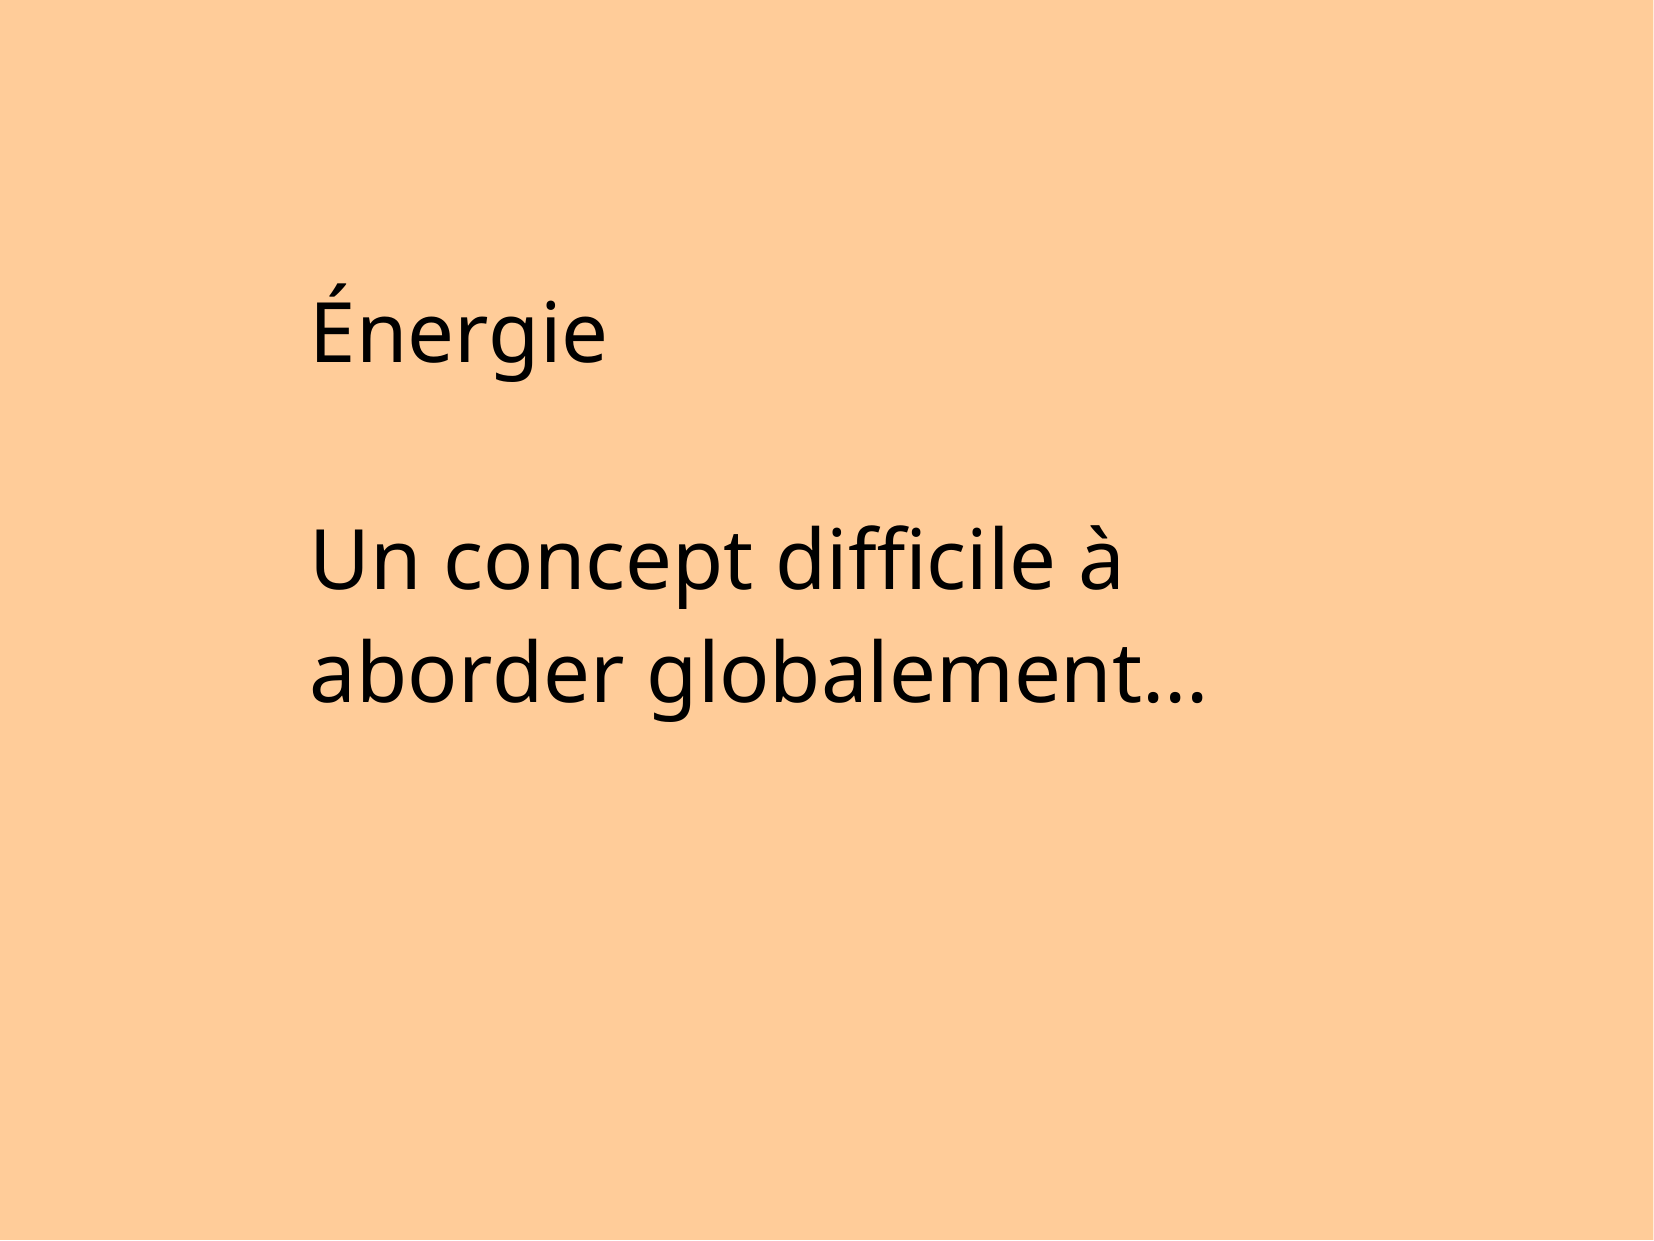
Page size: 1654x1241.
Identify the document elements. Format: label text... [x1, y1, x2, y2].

text_box Énergie Un concept difficile à aborder globalement... [295, 265, 1418, 669]
